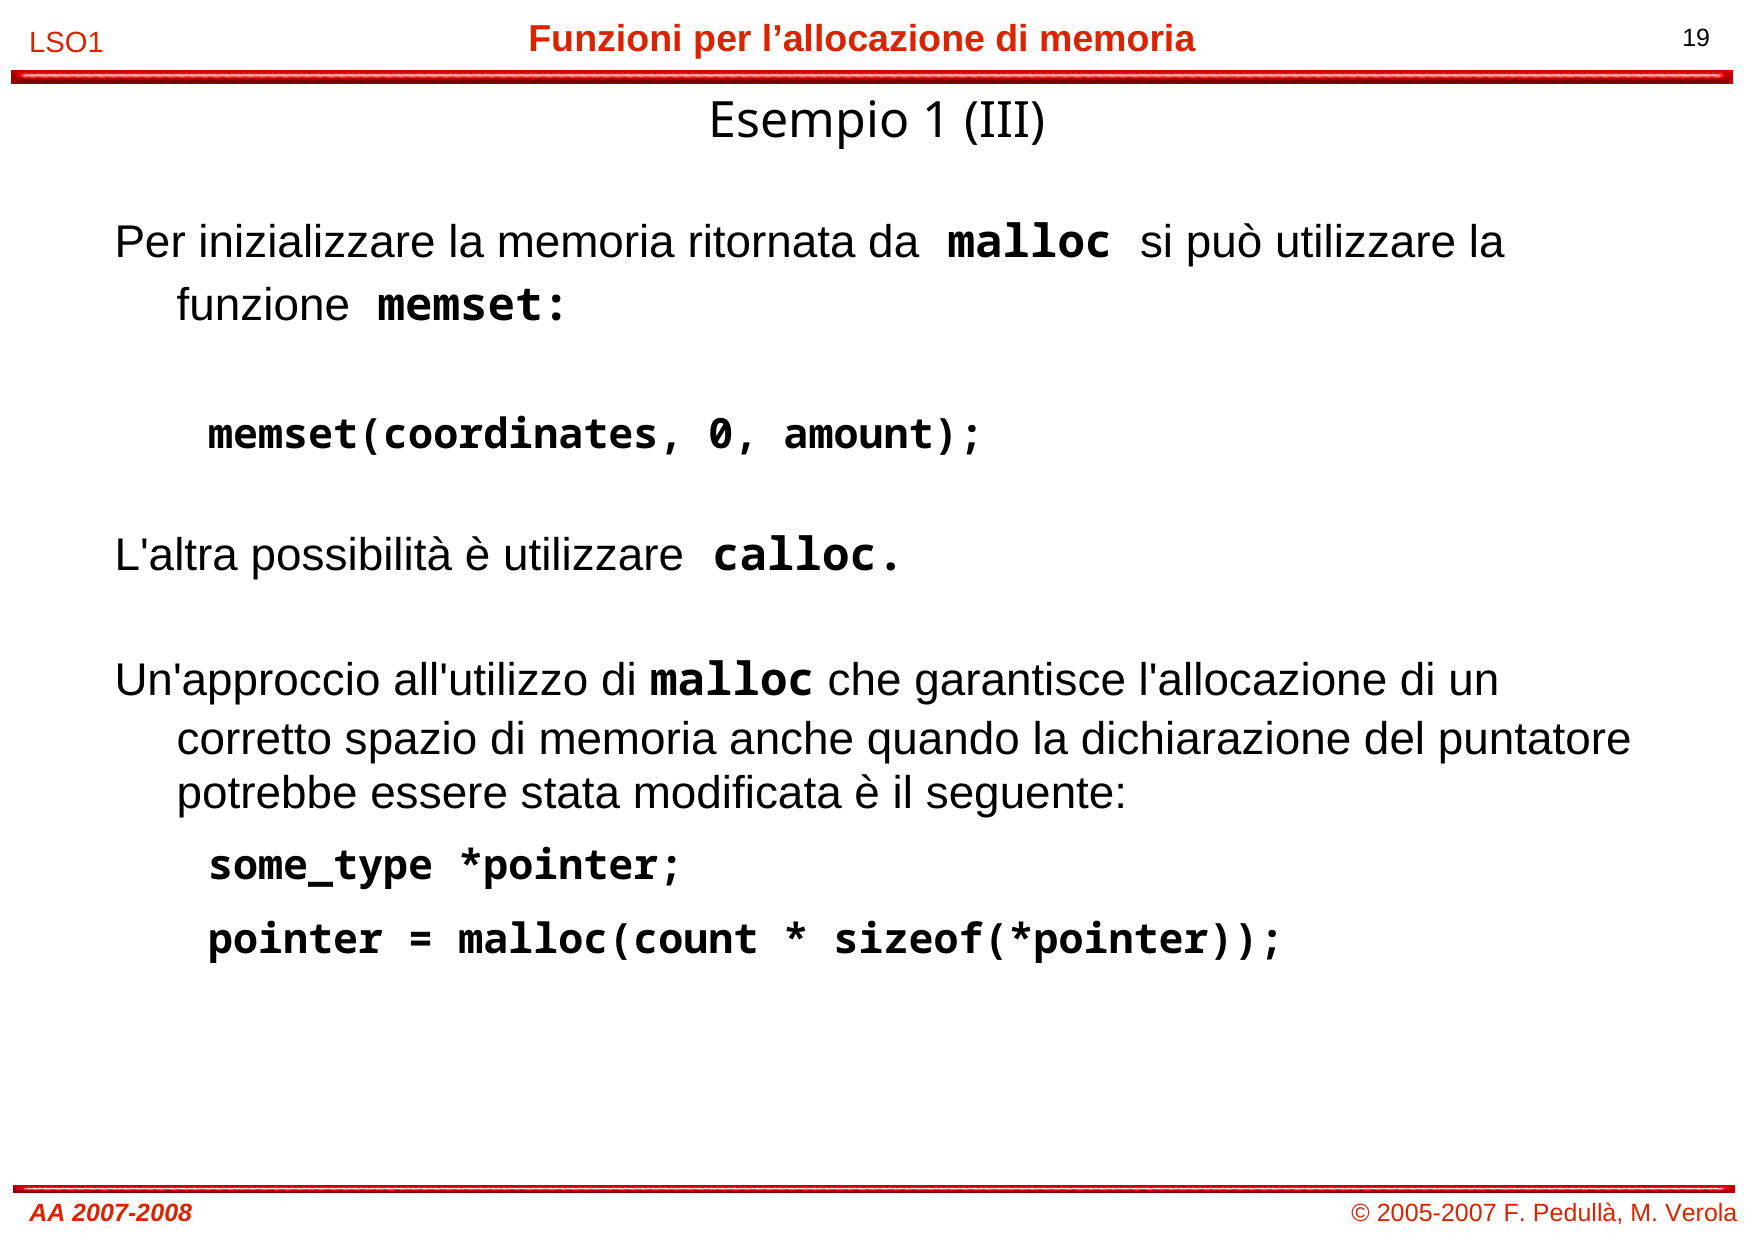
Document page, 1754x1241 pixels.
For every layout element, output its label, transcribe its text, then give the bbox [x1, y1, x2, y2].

list Per inizializzare la memoria ritornata da malloc si può utilizzare la funzione memset: memset(coordinates, 0, amount); L'altra possibilità è utilizzare calloc. Un'approccio all'utilizzo di malloc che garantisce l'allocazione di un corretto spazio di memoria anche quando la dichiarazione del puntatore potrebbe essere stata modificata è il seguente: some_type *pointer; pointer = malloc(count * sizeof(*pointer)); [99, 200, 1680, 1095]
picture [13, 1185, 1735, 1193]
title Esempio 1 (III) [412, 72, 1342, 168]
picture [11, 70, 1733, 84]
